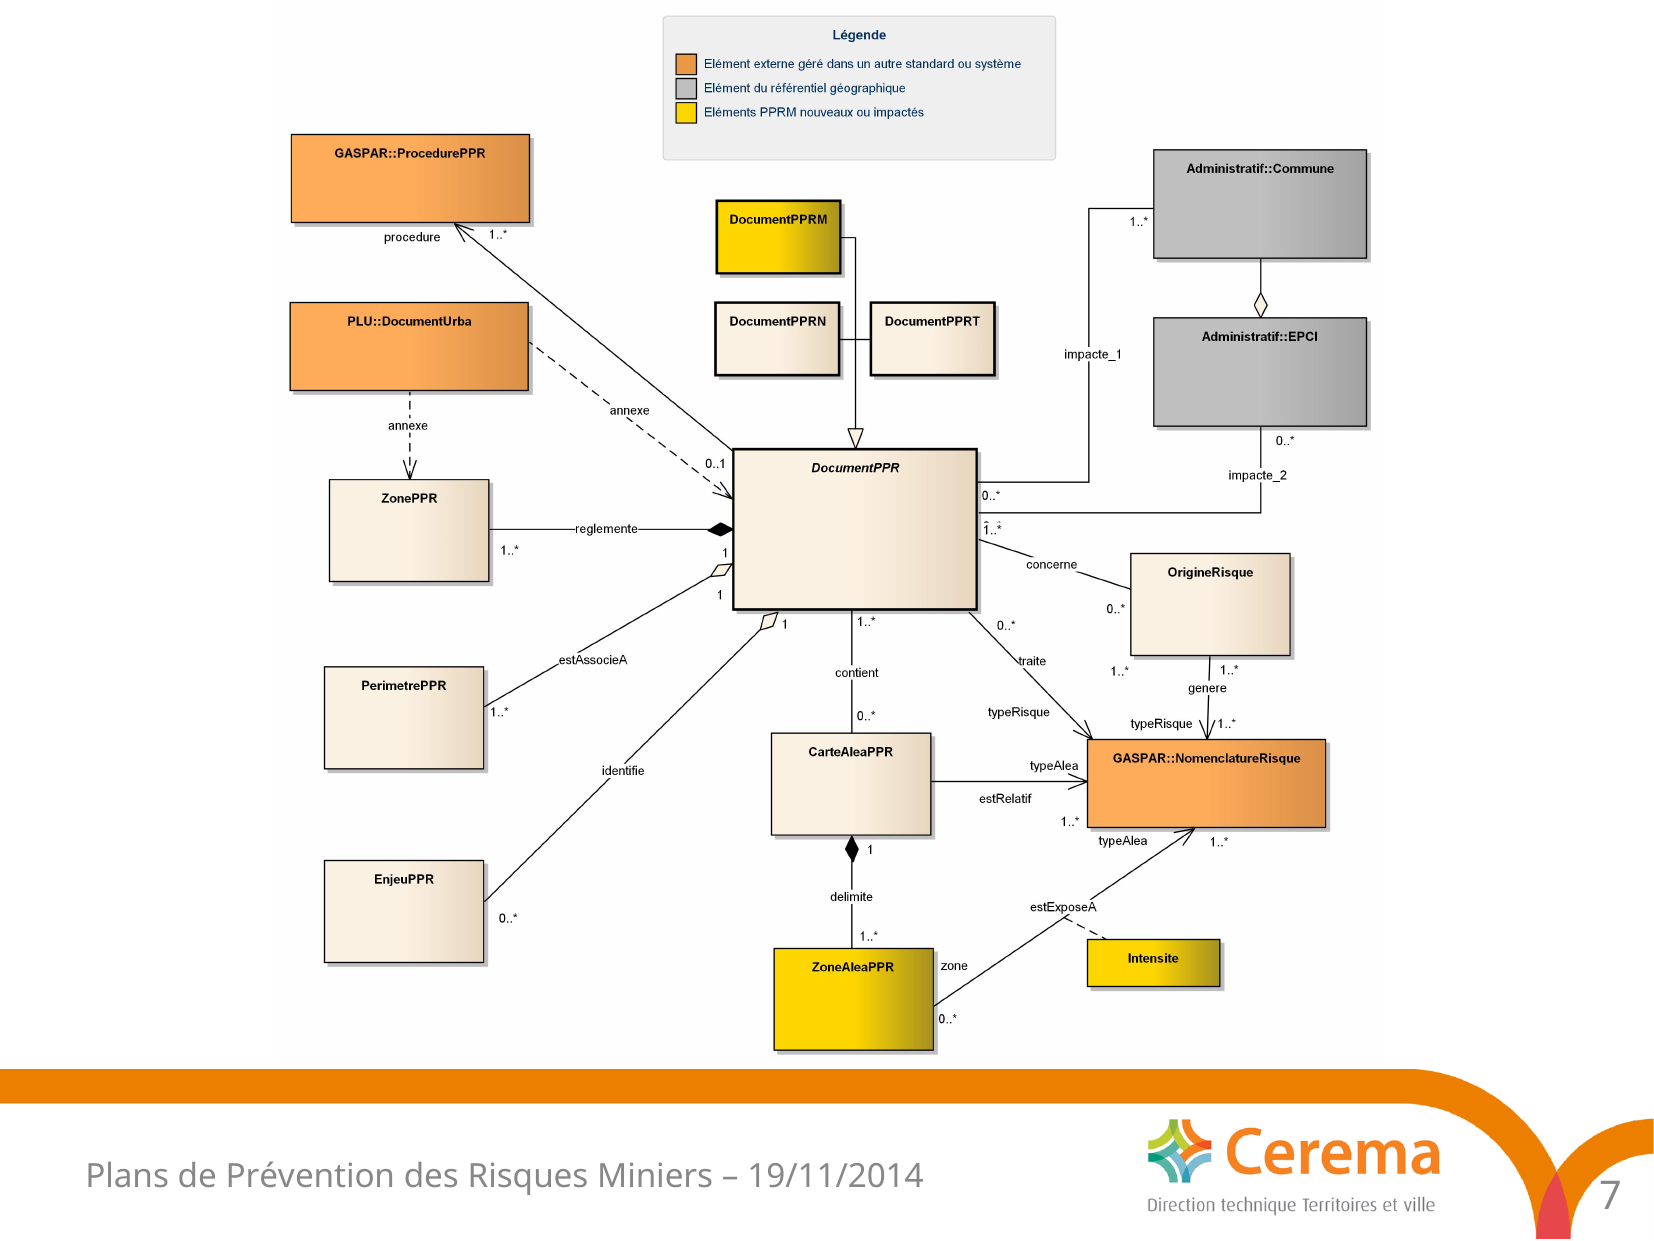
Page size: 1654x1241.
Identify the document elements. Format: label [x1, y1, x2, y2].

picture [0, 1069, 1654, 1239]
picture [277, 3, 1383, 1063]
